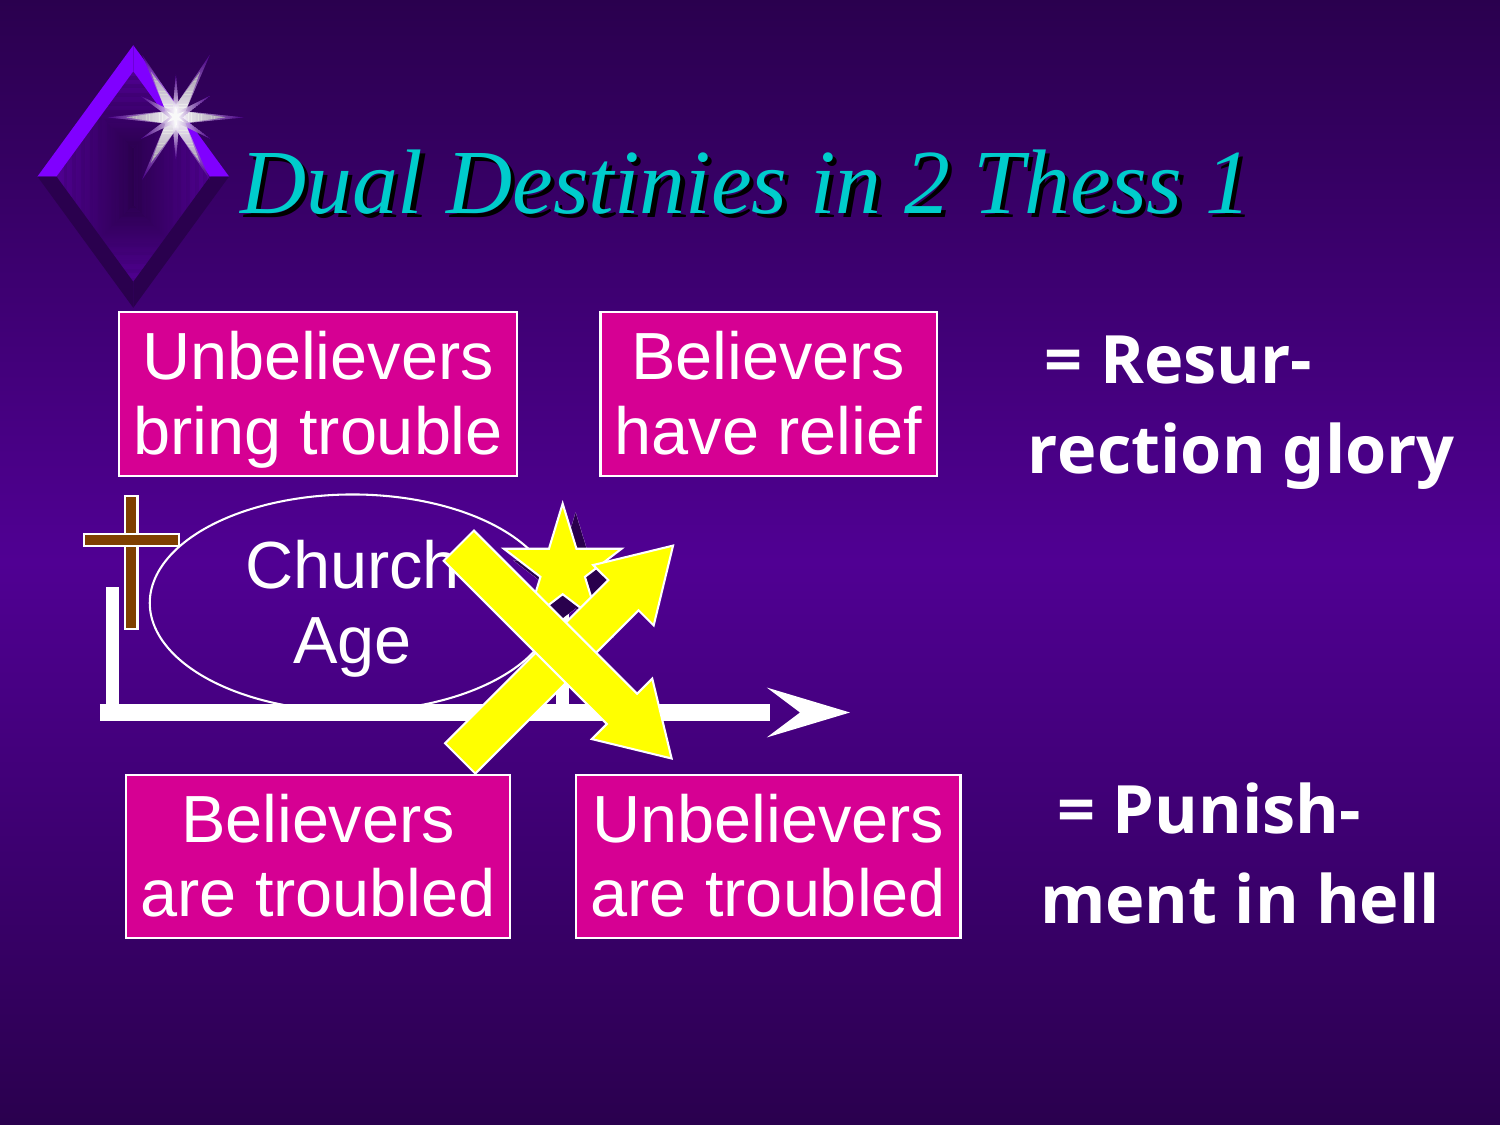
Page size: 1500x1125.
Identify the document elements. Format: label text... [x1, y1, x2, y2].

text_box = Punish-ment in hell [1024, 754, 1488, 952]
text_box Church Age [149, 494, 540, 704]
text_box [443, 503, 674, 774]
text_box [83, 496, 180, 629]
text_box = Resur- rection glory [1012, 304, 1476, 502]
text_box Unbelievers bring trouble [118, 312, 518, 476]
text_box Unbelievers are troubled [576, 774, 961, 939]
text_box Believers are troubled [126, 774, 511, 939]
title Dual Destinies in 2 Thess 1 [224, 78, 1388, 288]
text_box Believers have relief [600, 312, 937, 476]
